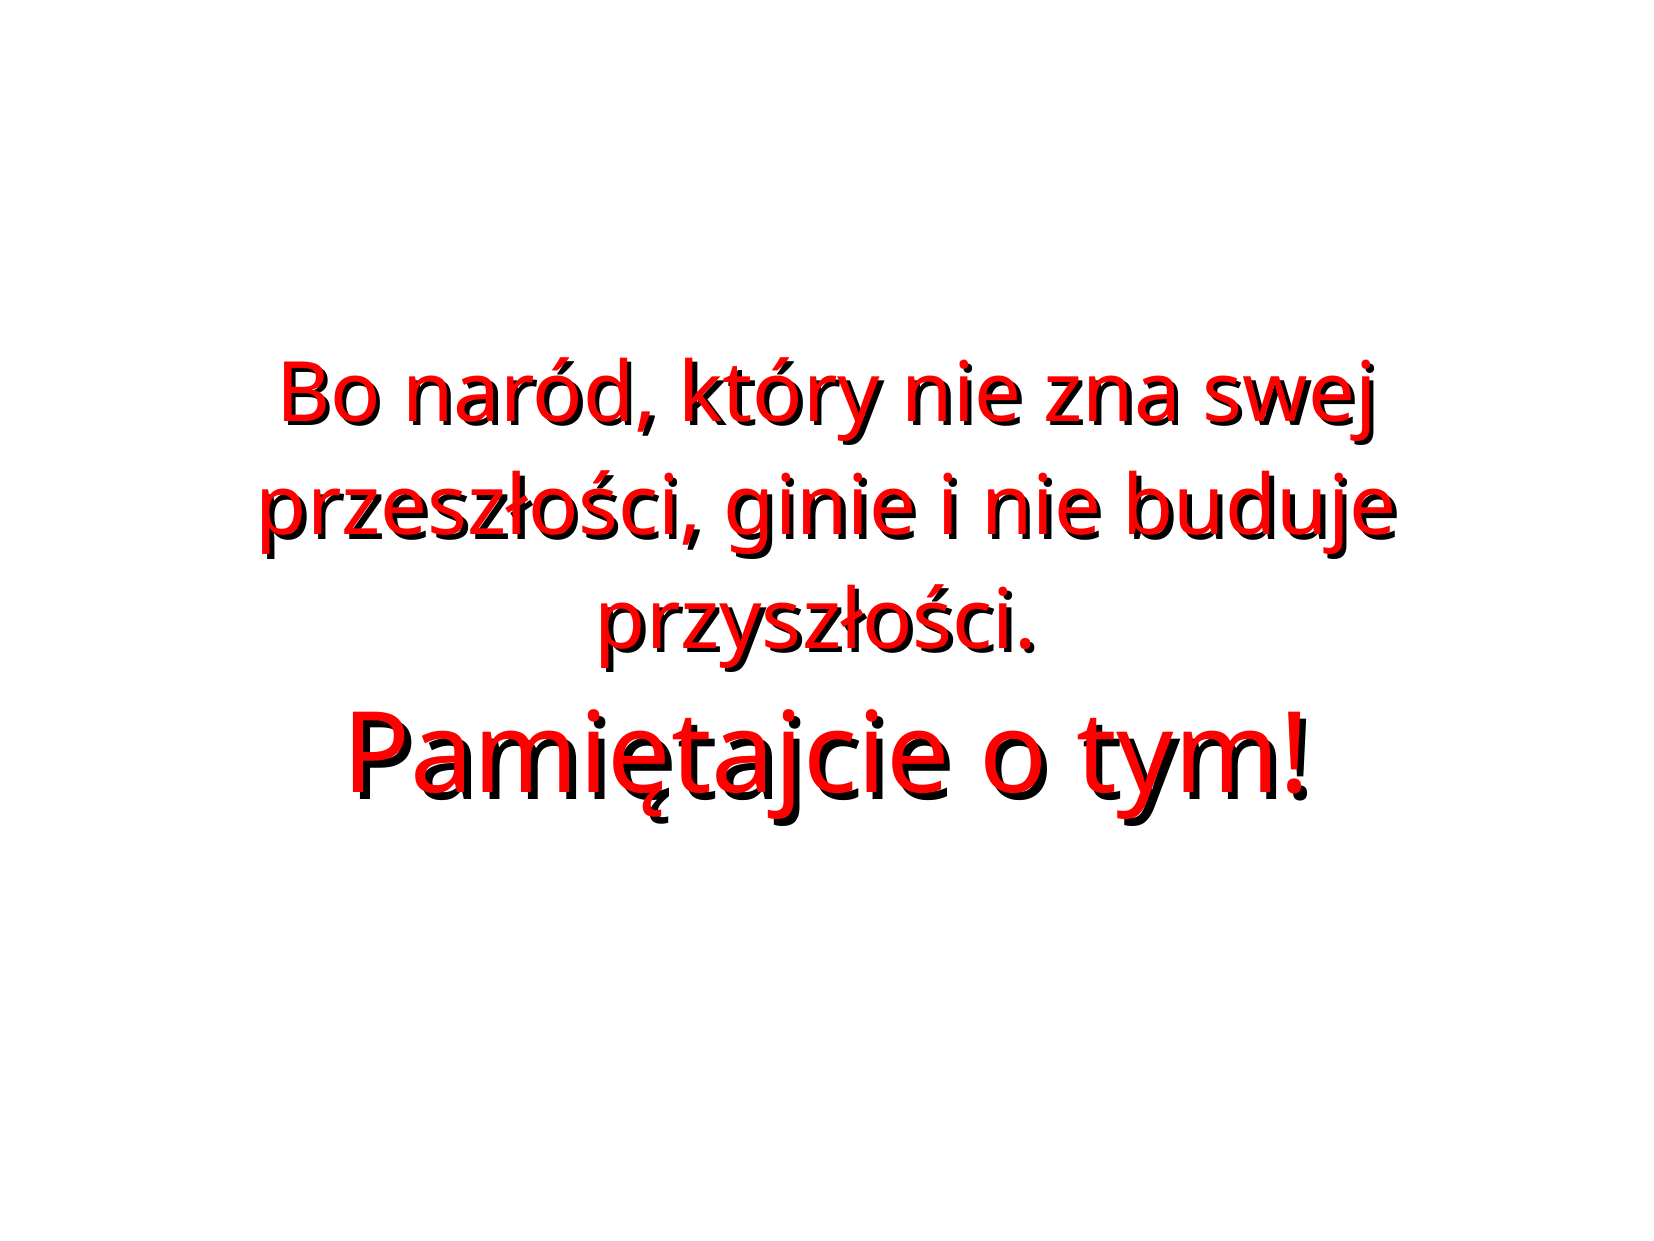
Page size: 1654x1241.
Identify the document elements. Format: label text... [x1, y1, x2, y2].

subtitle Bo naród, który nie zna swej przeszłości, ginie i nie buduje przyszłości. Pamiętajcie o tym! [82, 49, 1571, 1109]
